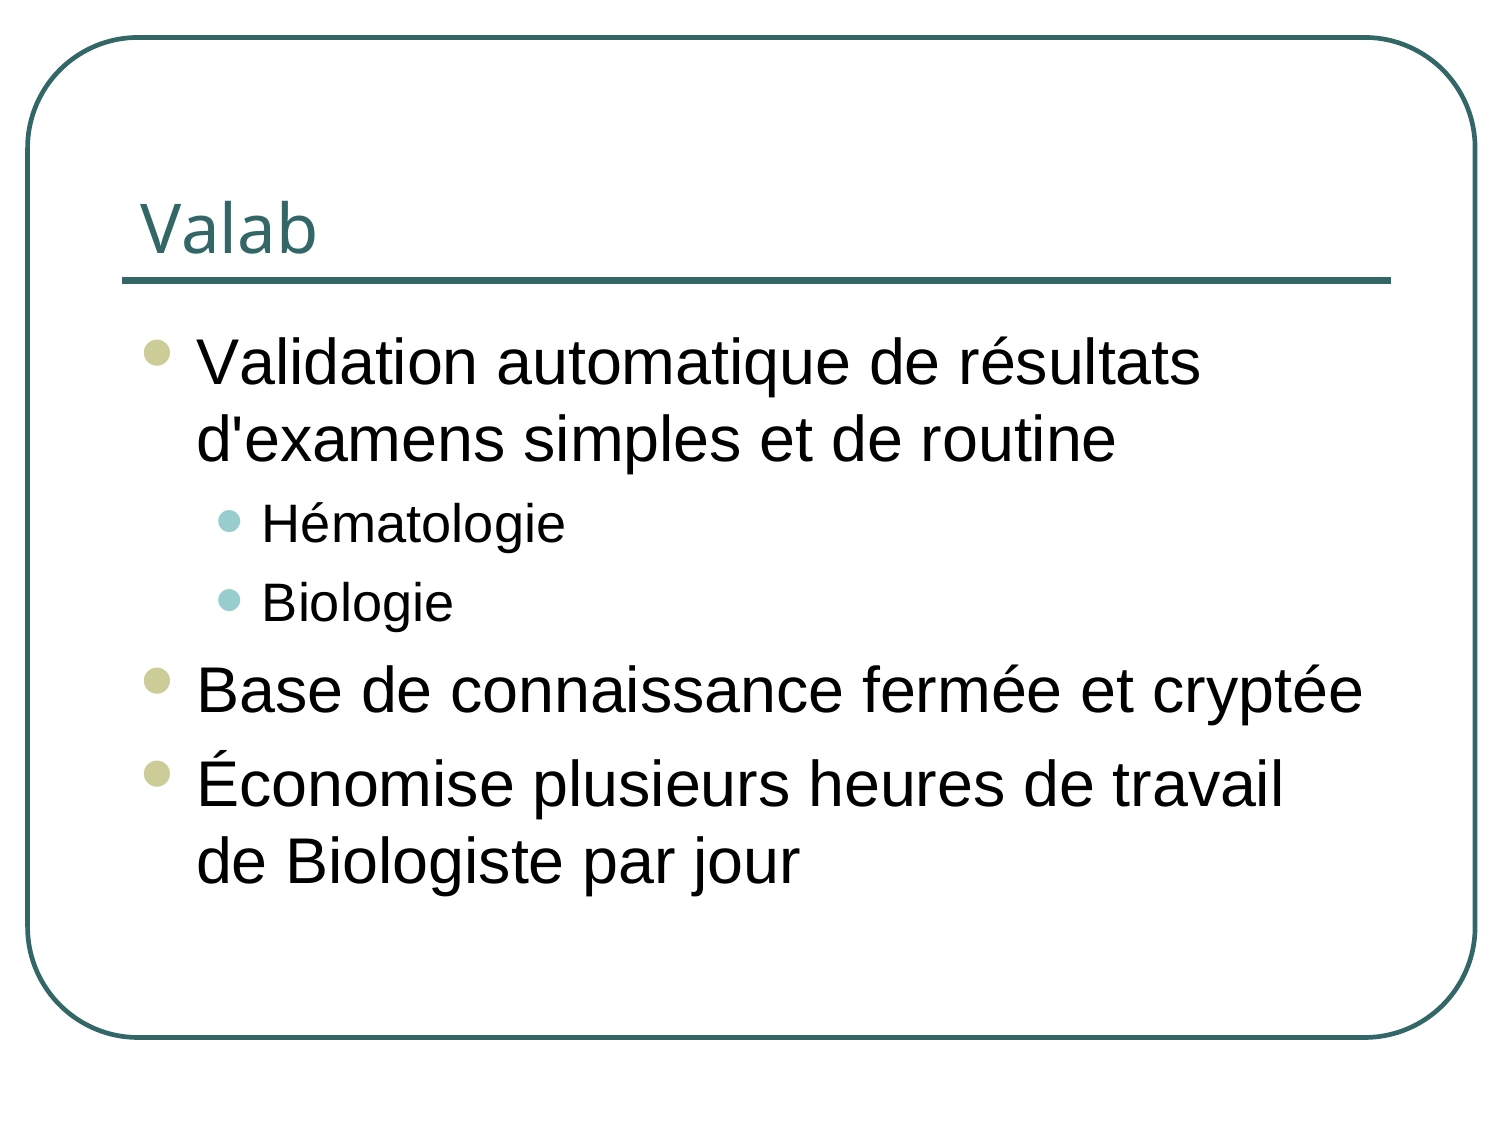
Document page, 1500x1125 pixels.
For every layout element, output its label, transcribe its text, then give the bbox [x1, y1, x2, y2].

list Validation automatique de résultats d'examens simples et de routine Hématologie Biologie Base de connaissance fermée et cryptée Économise plusieurs heures de travail de Biologiste par jour [125, 312, 1388, 976]
title Valab [125, 87, 1388, 275]
